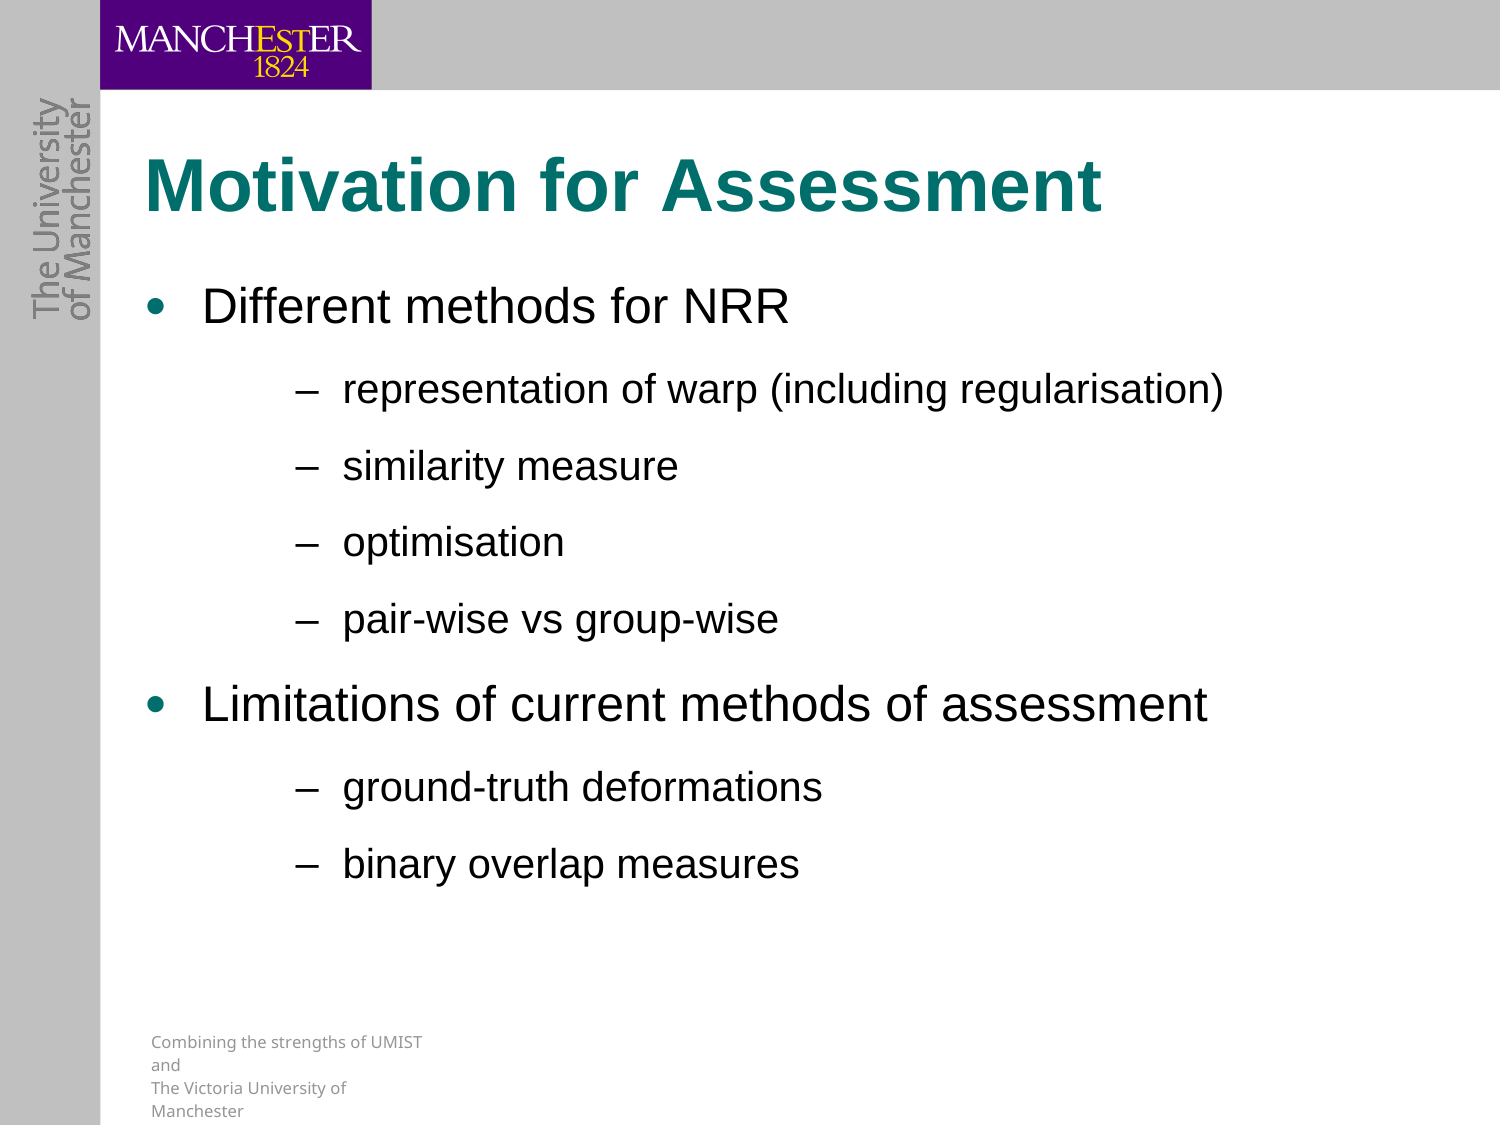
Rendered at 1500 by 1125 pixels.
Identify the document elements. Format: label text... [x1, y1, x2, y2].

list Different methods for NRR representation of warp (including regularisation) similarity measure optimisation pair-wise vs group-wise Limitations of current methods of assessment ground-truth deformations binary overlap measures [130, 259, 1407, 1012]
picture [0, 0, 372, 320]
title Motivation for Assessment [129, 120, 1406, 251]
